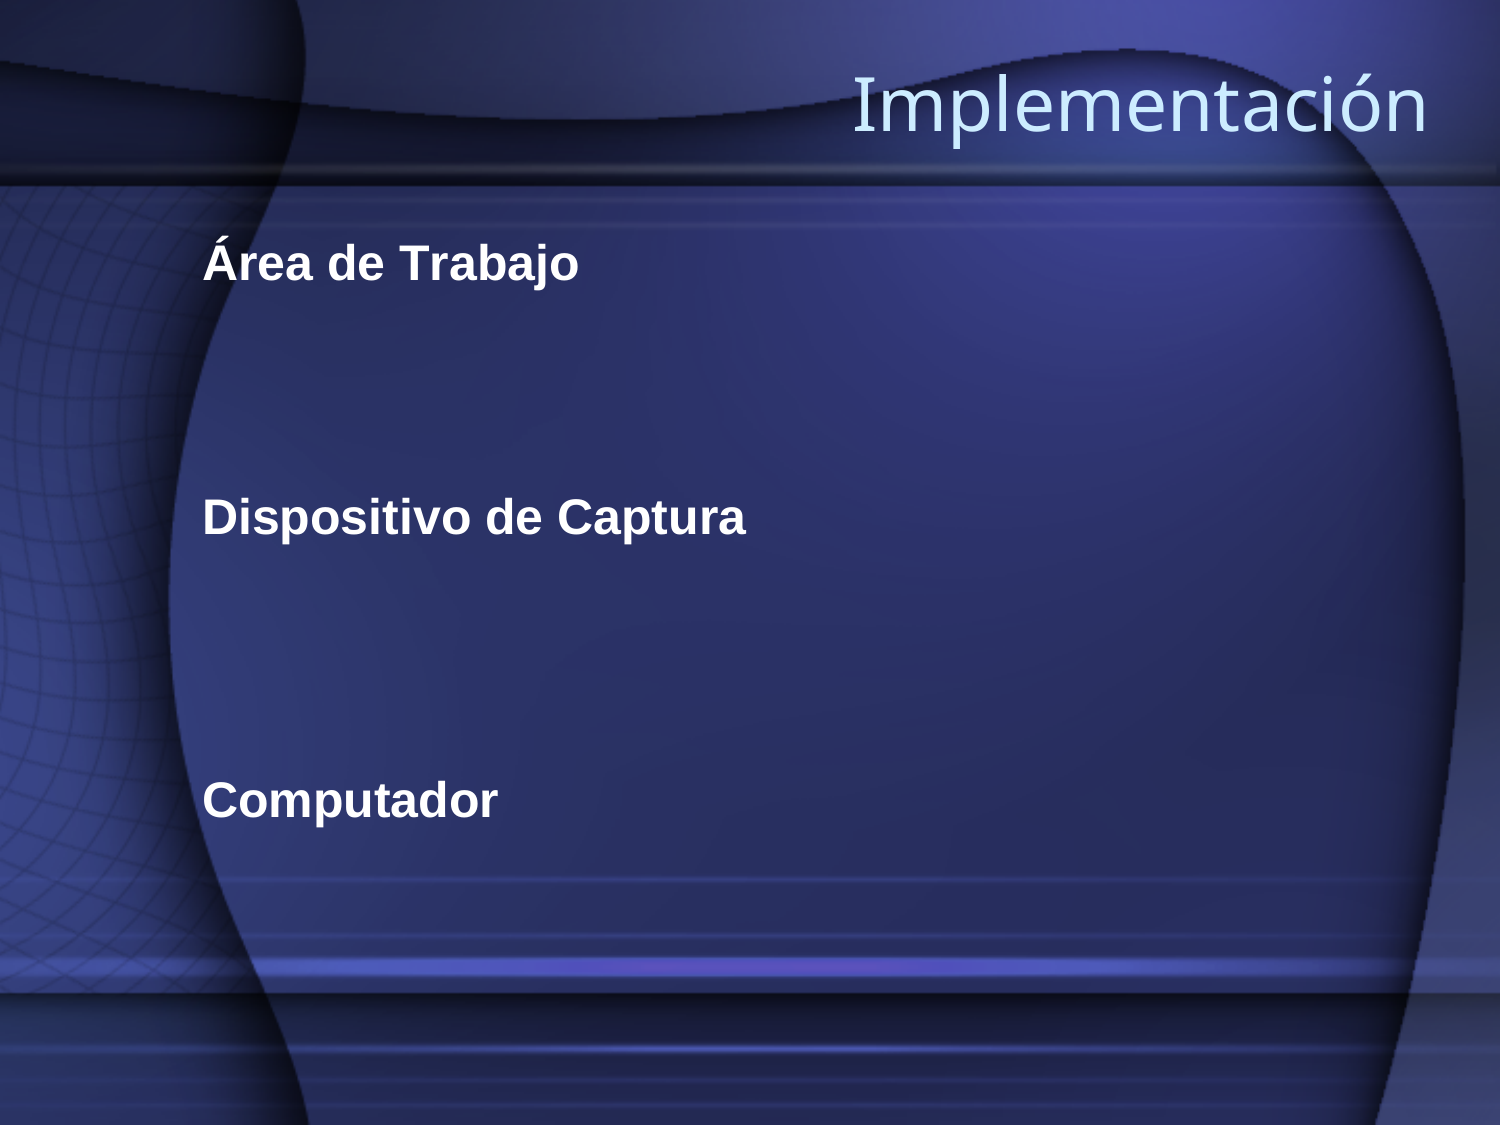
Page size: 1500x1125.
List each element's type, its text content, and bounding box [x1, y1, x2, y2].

text_box Dispositivo de Captura [187, 485, 768, 557]
text_box Área de Trabajo [187, 231, 605, 303]
text_box Computador [187, 769, 526, 840]
picture [0, 0, 1500, 1125]
text_box Implementación [787, 44, 1495, 177]
